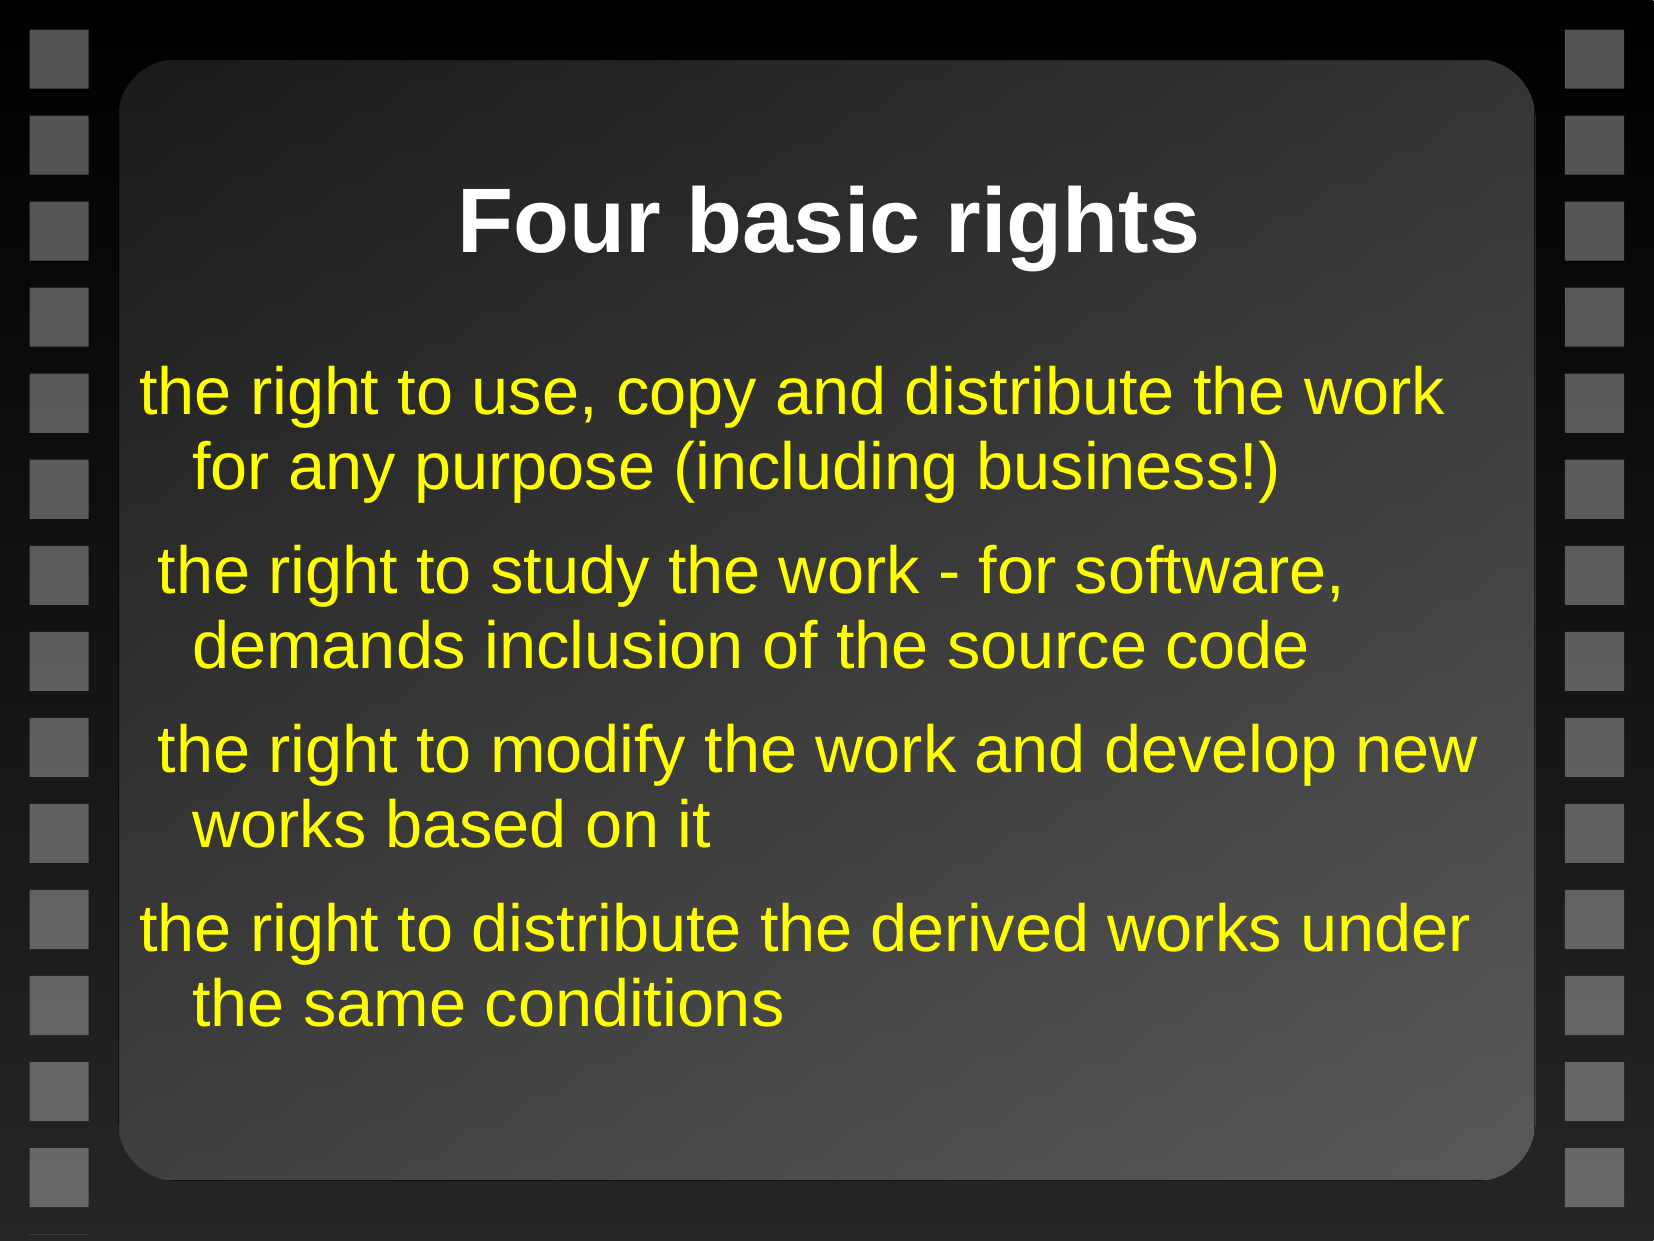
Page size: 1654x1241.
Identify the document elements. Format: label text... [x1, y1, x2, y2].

title Four basic rights [123, 117, 1536, 325]
list the right to use, copy and distribute the work for any purpose (including business!) the right to study the work - for software, demands inclusion of the source code the right to modify the work and develop new works based on it the right to distribute the derived works under the same conditions [121, 354, 1534, 1127]
